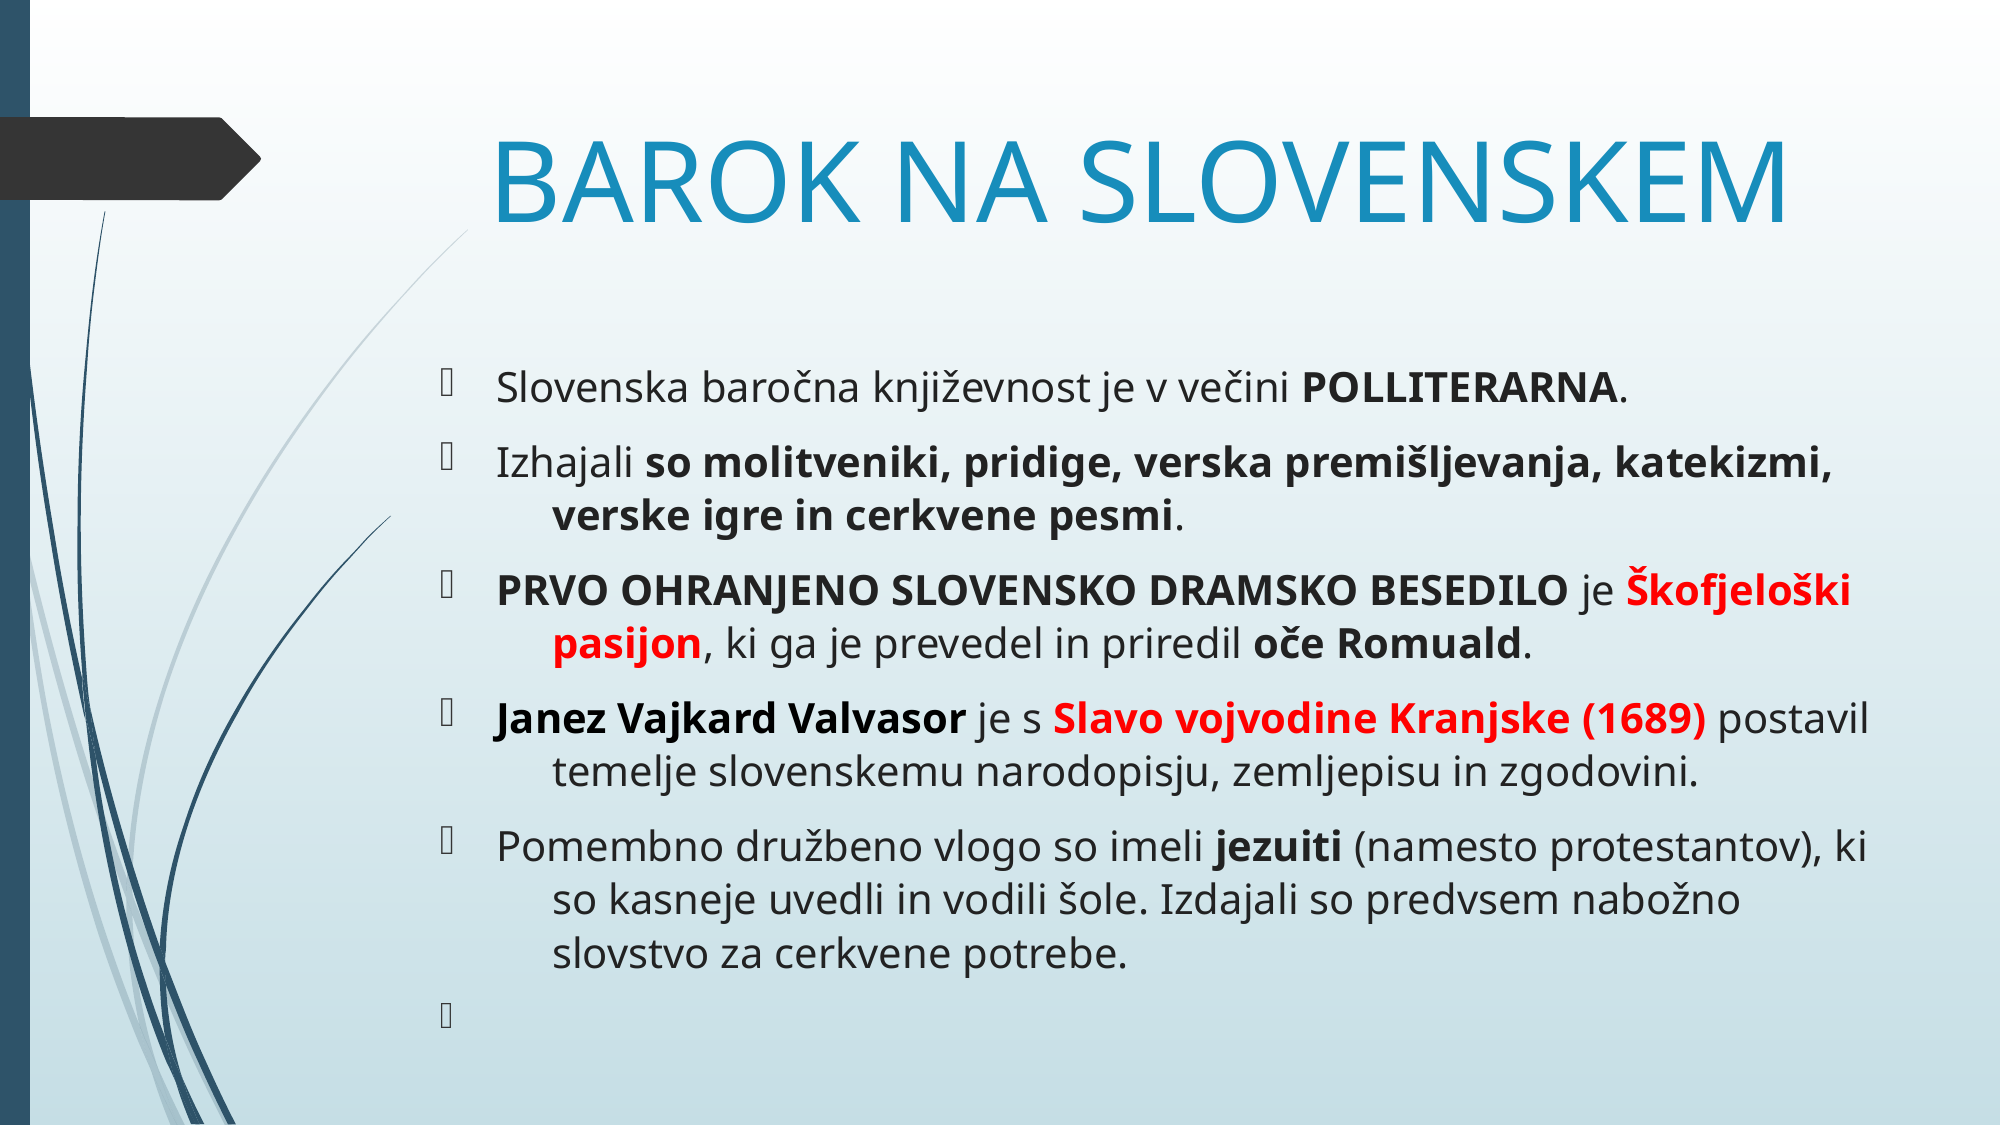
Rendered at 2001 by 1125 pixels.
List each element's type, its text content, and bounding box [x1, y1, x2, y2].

list Slovenska baročna književnost je v večini POLLITERARNA. Izhajali so molitveniki, pridige, verska premišljevanja, katekizmi, verske igre in cerkvene pesmi. PRVO OHRANJENO SLOVENSKO DRAMSKO BESEDILO je Škofjeloški pasijon, ki ga je prevedel in priredil oče Romuald. Janez Vajkard Valvasor je s Slavo vojvodine Kranjske (1689) postavil temelje slovenskemu narodopisju, zemljepisu in zgodovini. Pomembno družbeno vlogo so imeli jezuiti (namesto protestantov), ki so kasneje uvedli in vodili šole. Izdajali so predvsem nabožno slovstvo za cerkvene potrebe. [424, 350, 1888, 1059]
title BAROK NA SLOVENSKEM [425, 102, 1888, 313]
